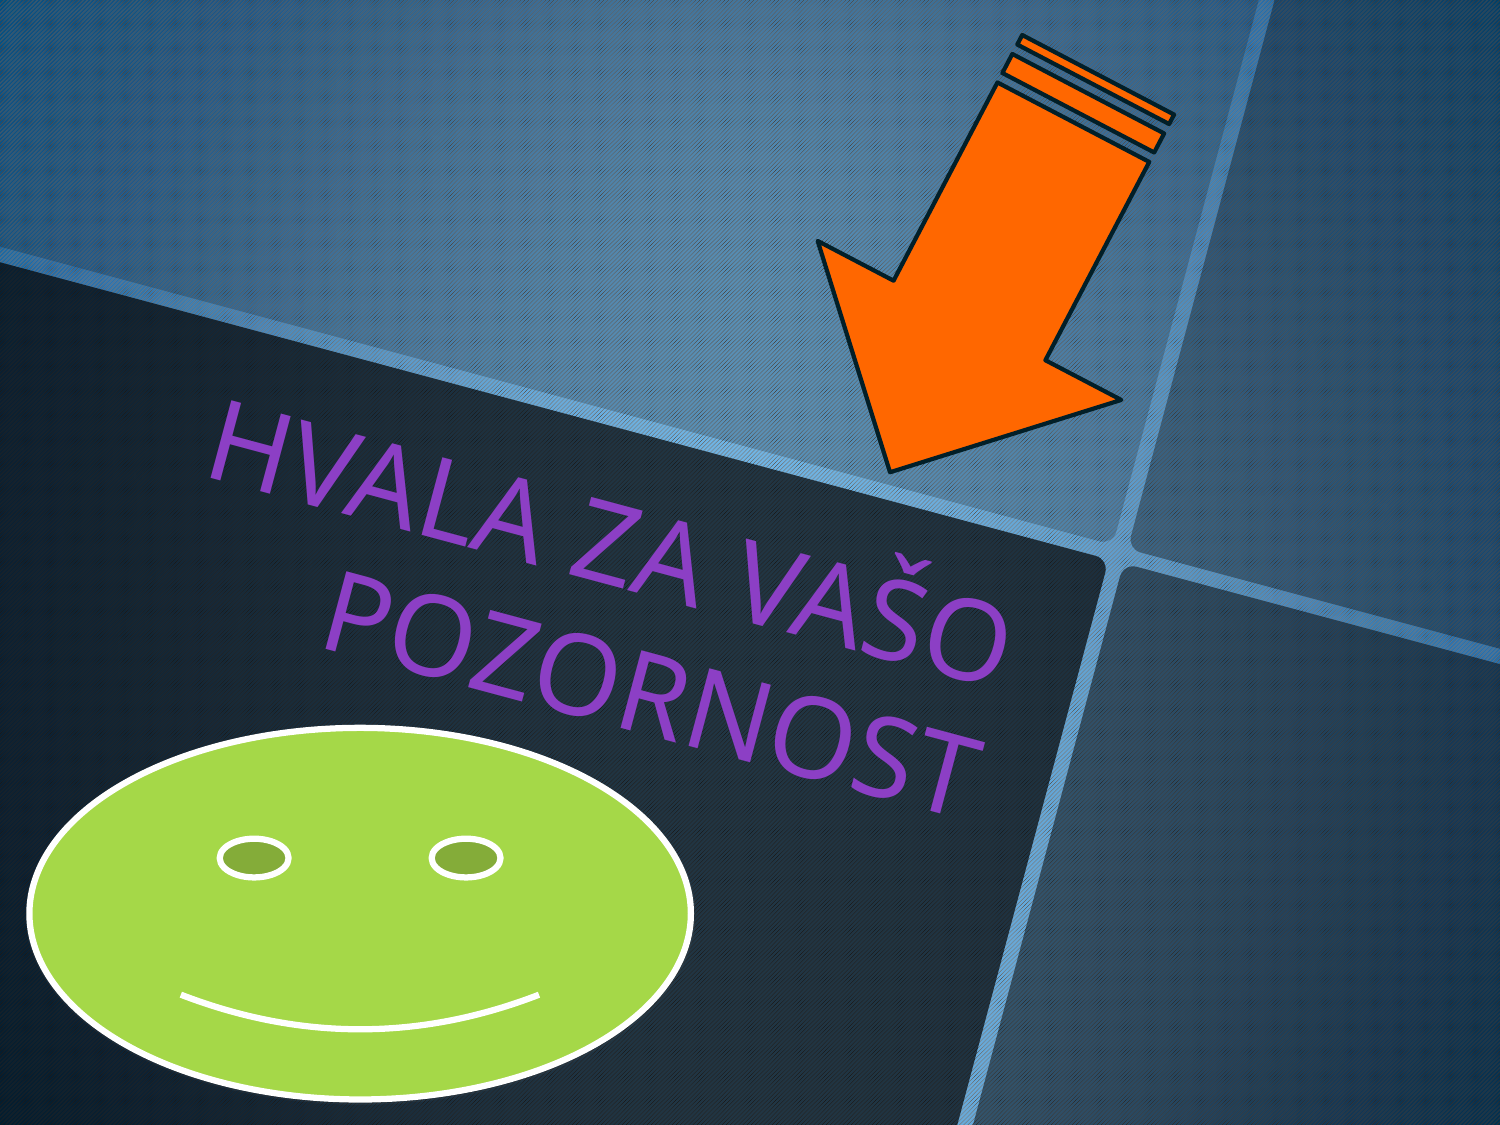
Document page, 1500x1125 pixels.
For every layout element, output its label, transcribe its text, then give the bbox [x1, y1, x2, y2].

title HVALA ZA VAŠO POZORNOST [70, 363, 1039, 854]
text_box [1017, 35, 1175, 125]
text_box [817, 82, 1150, 473]
text_box [29, 727, 691, 1100]
text_box [1002, 53, 1165, 153]
